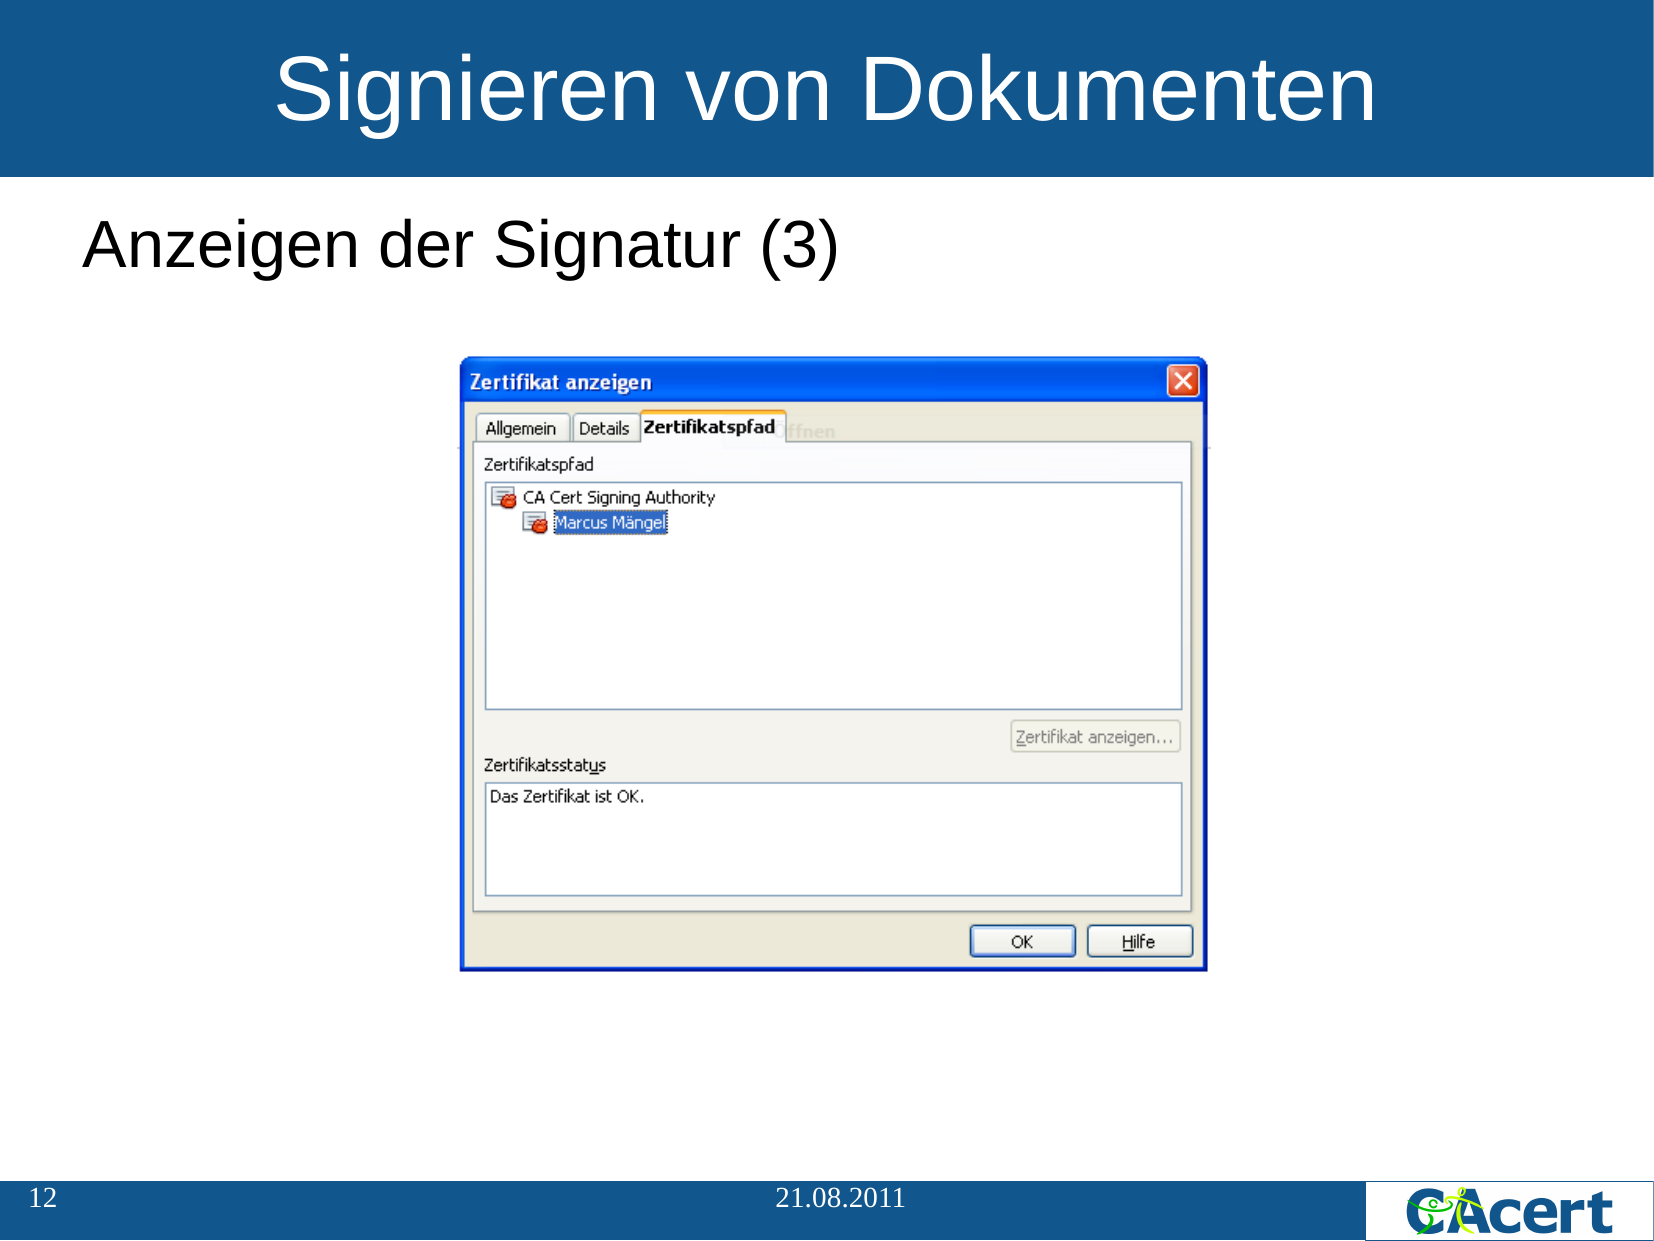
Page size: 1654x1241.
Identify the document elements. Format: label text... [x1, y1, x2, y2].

list Anzeigen der Signatur (3) [82, 206, 1571, 1152]
picture [457, 352, 1211, 975]
picture [1406, 1186, 1613, 1235]
title Signieren von Dokumenten [82, 0, 1571, 178]
